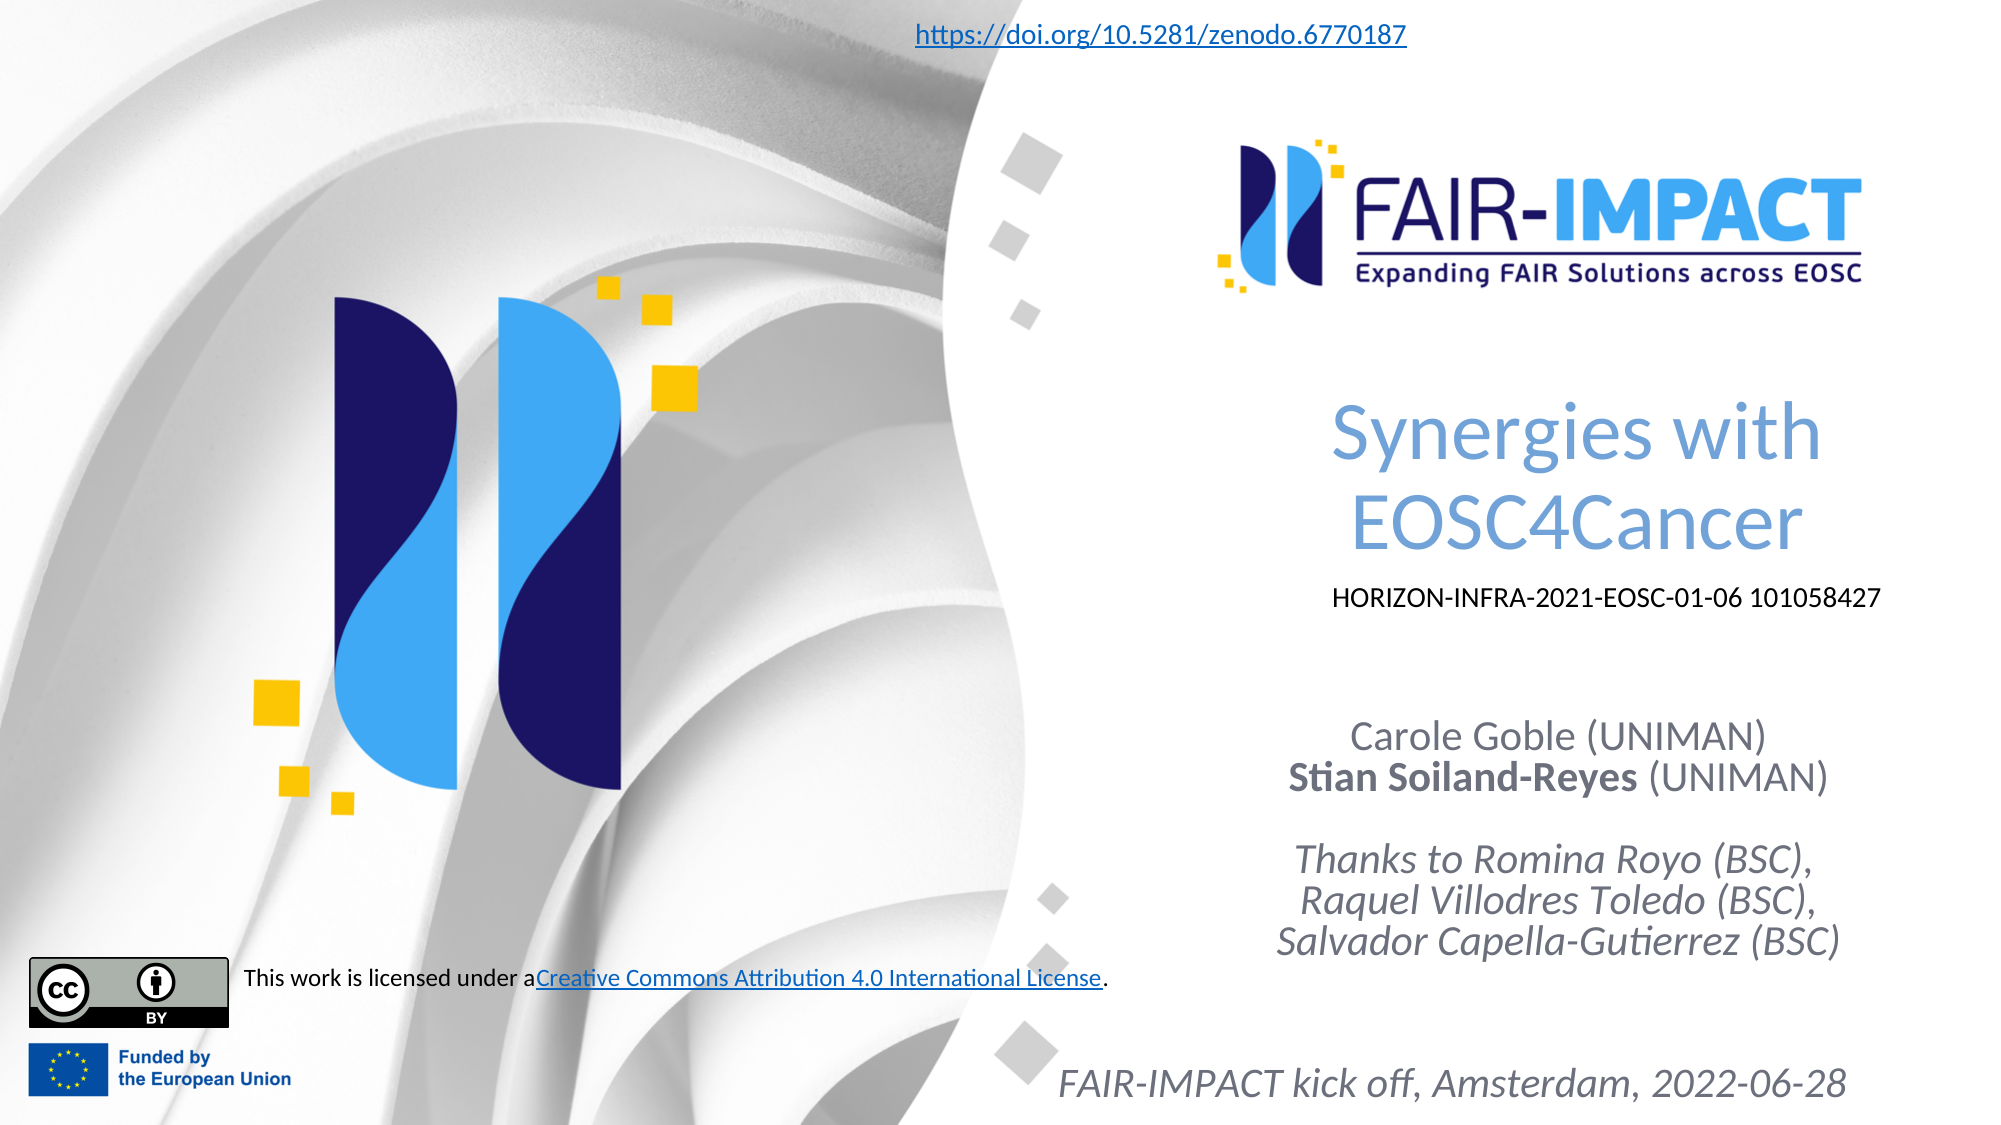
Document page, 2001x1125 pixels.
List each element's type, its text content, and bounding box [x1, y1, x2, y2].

text_box https://doi.org/10.5281/zenodo.6770187 [900, 0, 1988, 66]
subtitle FAIR-IMPACT kick off, Amsterdam, 2022-06-28 [1043, 1053, 2000, 1124]
subtitle This work is licensed under a Creative Commons Attribution 4.0 International License. [228, 957, 1186, 1028]
picture [29, 957, 228, 1028]
subtitle Carole Goble (UNIMAN) Stian Soiland-Reyes (UNIMAN) Thanks to Romina Royo (BSC), Raquel Villodres Toledo (BSC), Salvador Capella-Gutierrez (BSC) [1130, 709, 1988, 1010]
text_box HORIZON-INFRA-2021-EOSC-01-06 101058427 [1298, 575, 1915, 623]
title Synergies with EOSC4Cancer [1166, 183, 1989, 576]
